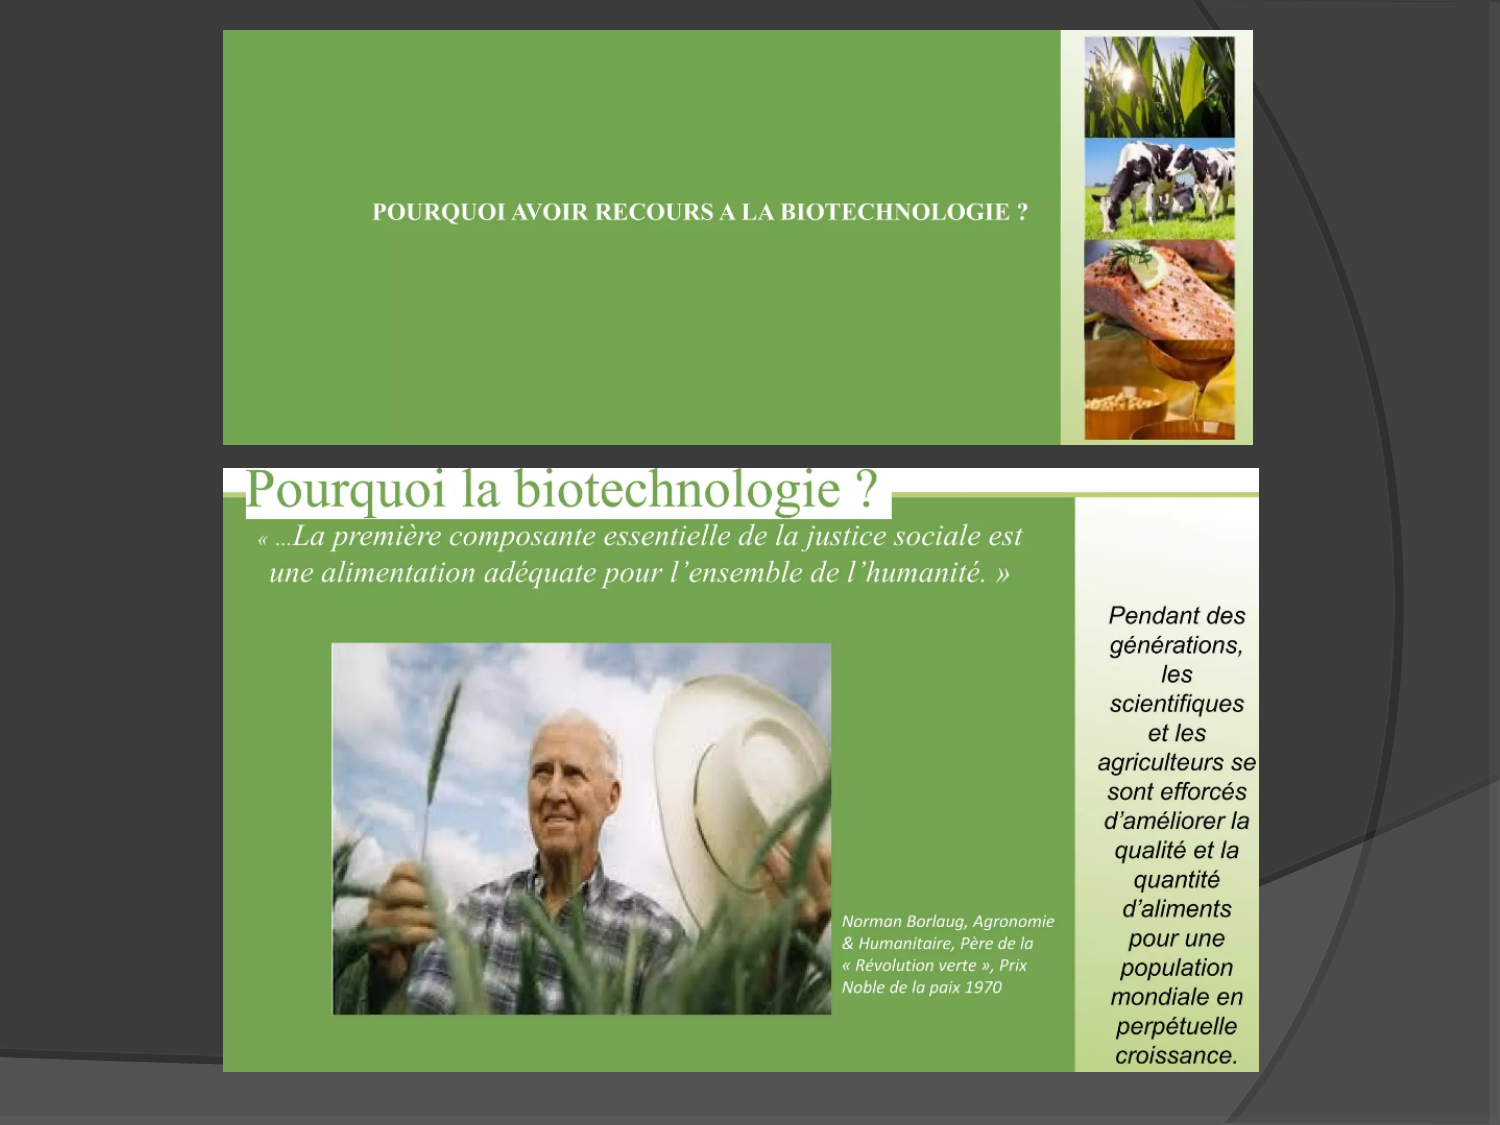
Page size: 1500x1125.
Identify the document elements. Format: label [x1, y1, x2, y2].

picture [223, 30, 1253, 445]
picture [223, 468, 1259, 1072]
